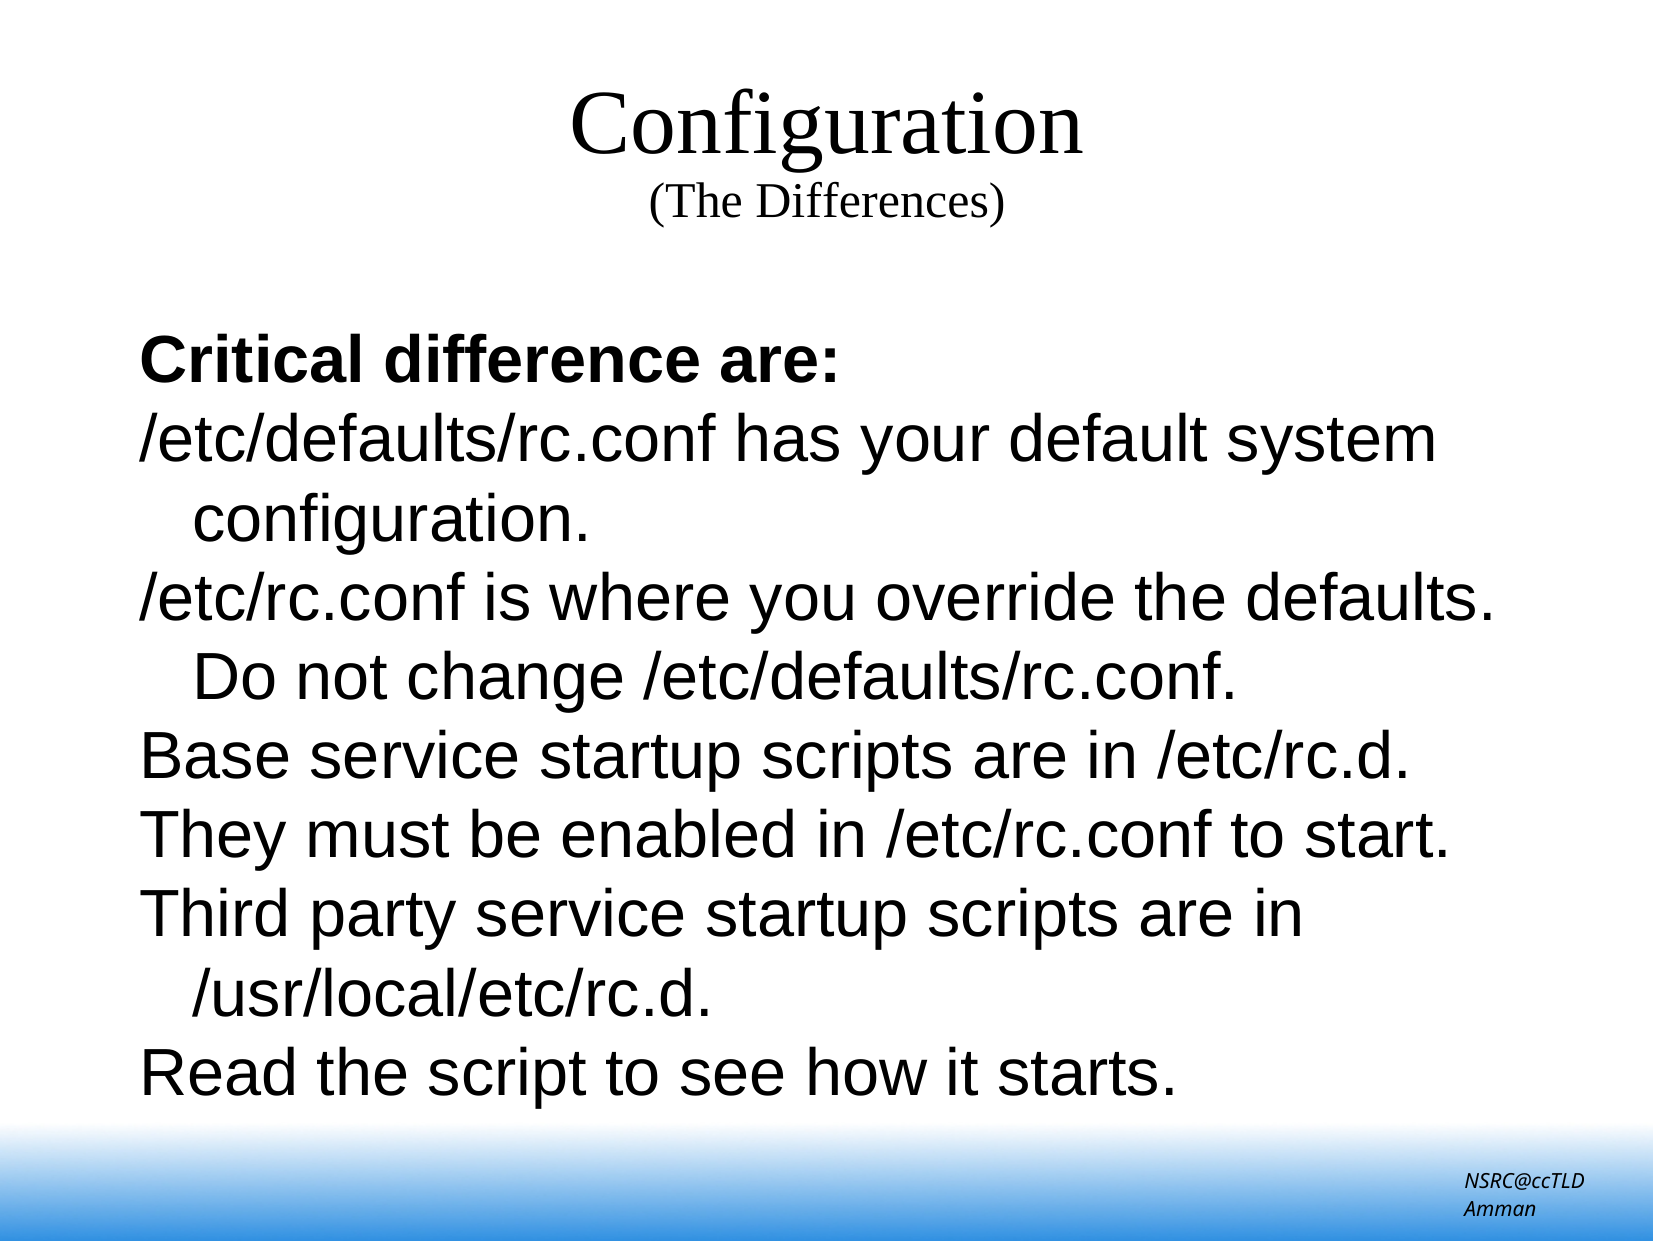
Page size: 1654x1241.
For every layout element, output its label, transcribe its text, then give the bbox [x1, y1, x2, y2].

title Configuration (The Differences) [121, 46, 1534, 254]
list Critical difference are: /etc/defaults/rc.conf has your default system configuration. /etc/rc.conf is where you override the defaults. Do not change /etc/defaults/rc.conf. Base service startup scripts are in /etc/rc.d. They must be enabled in /etc/rc.conf to start. Third party service startup scripts are in /usr/local/etc/rc.d. Read the script to see how it starts. [121, 322, 1561, 1133]
picture [0, 1122, 1653, 1241]
